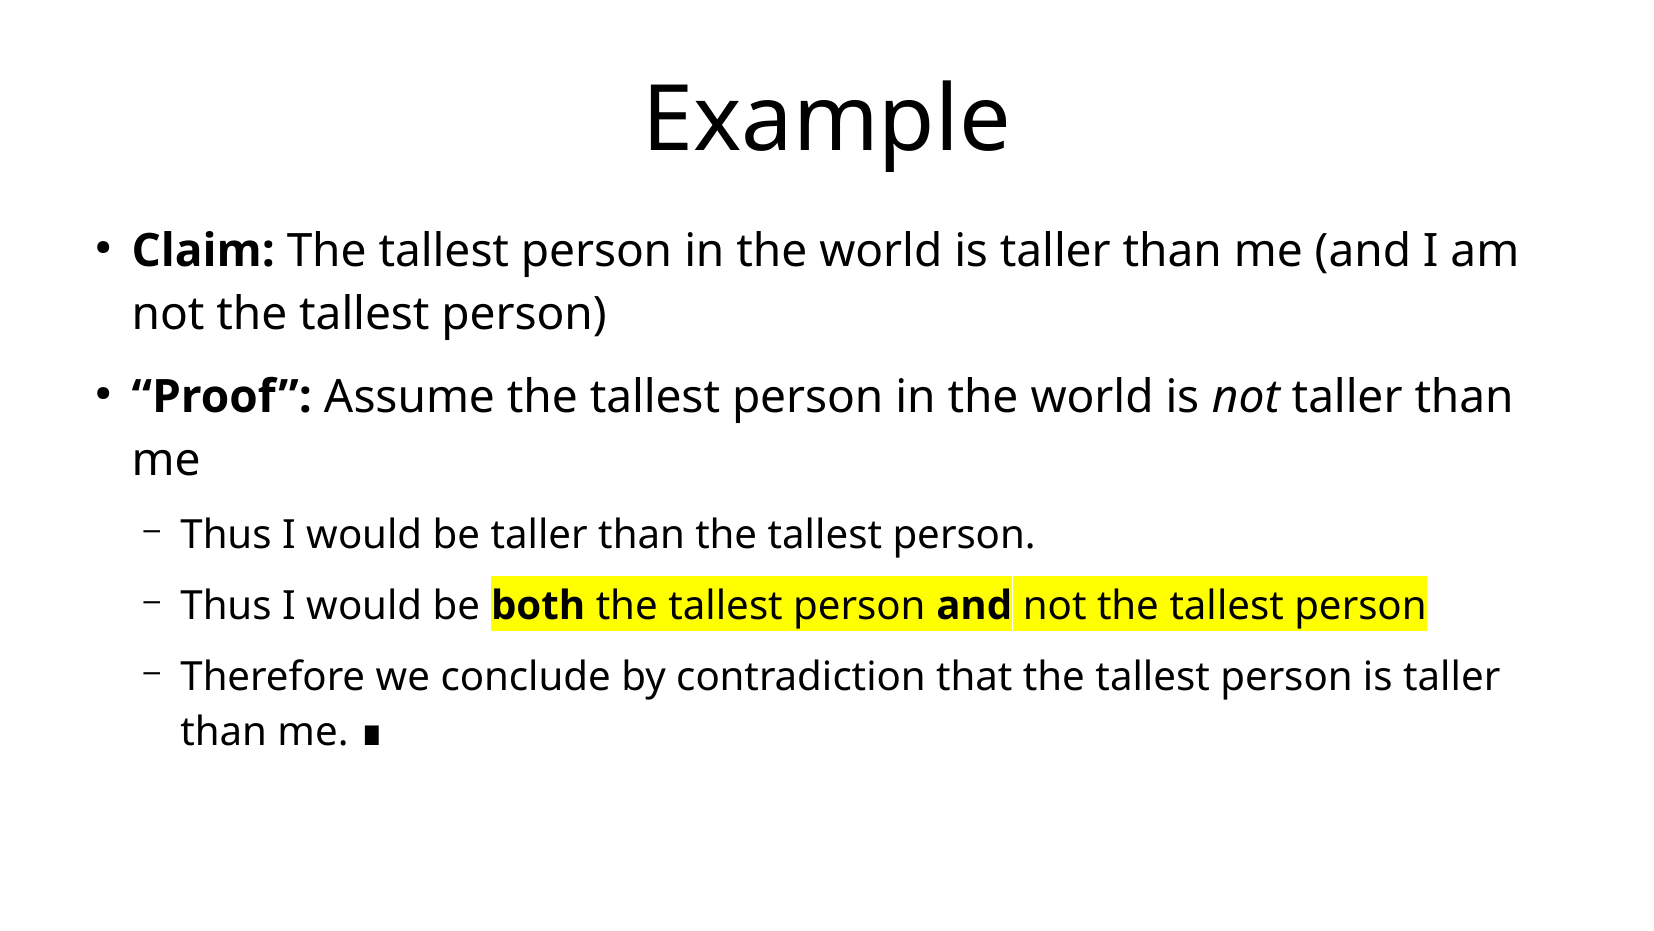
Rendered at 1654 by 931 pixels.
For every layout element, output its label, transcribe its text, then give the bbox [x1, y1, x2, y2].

list Claim: The tallest person in the world is taller than me (and I am not the tallest person) “Proof”: Assume the tallest person in the world is not taller than me Thus I would be taller than the tallest person. Thus I would be both the tallest person and not the tallest person Therefore we conclude by contradiction that the tallest person is taller than me. ∎ [82, 217, 1571, 758]
title Example [82, 37, 1571, 193]
